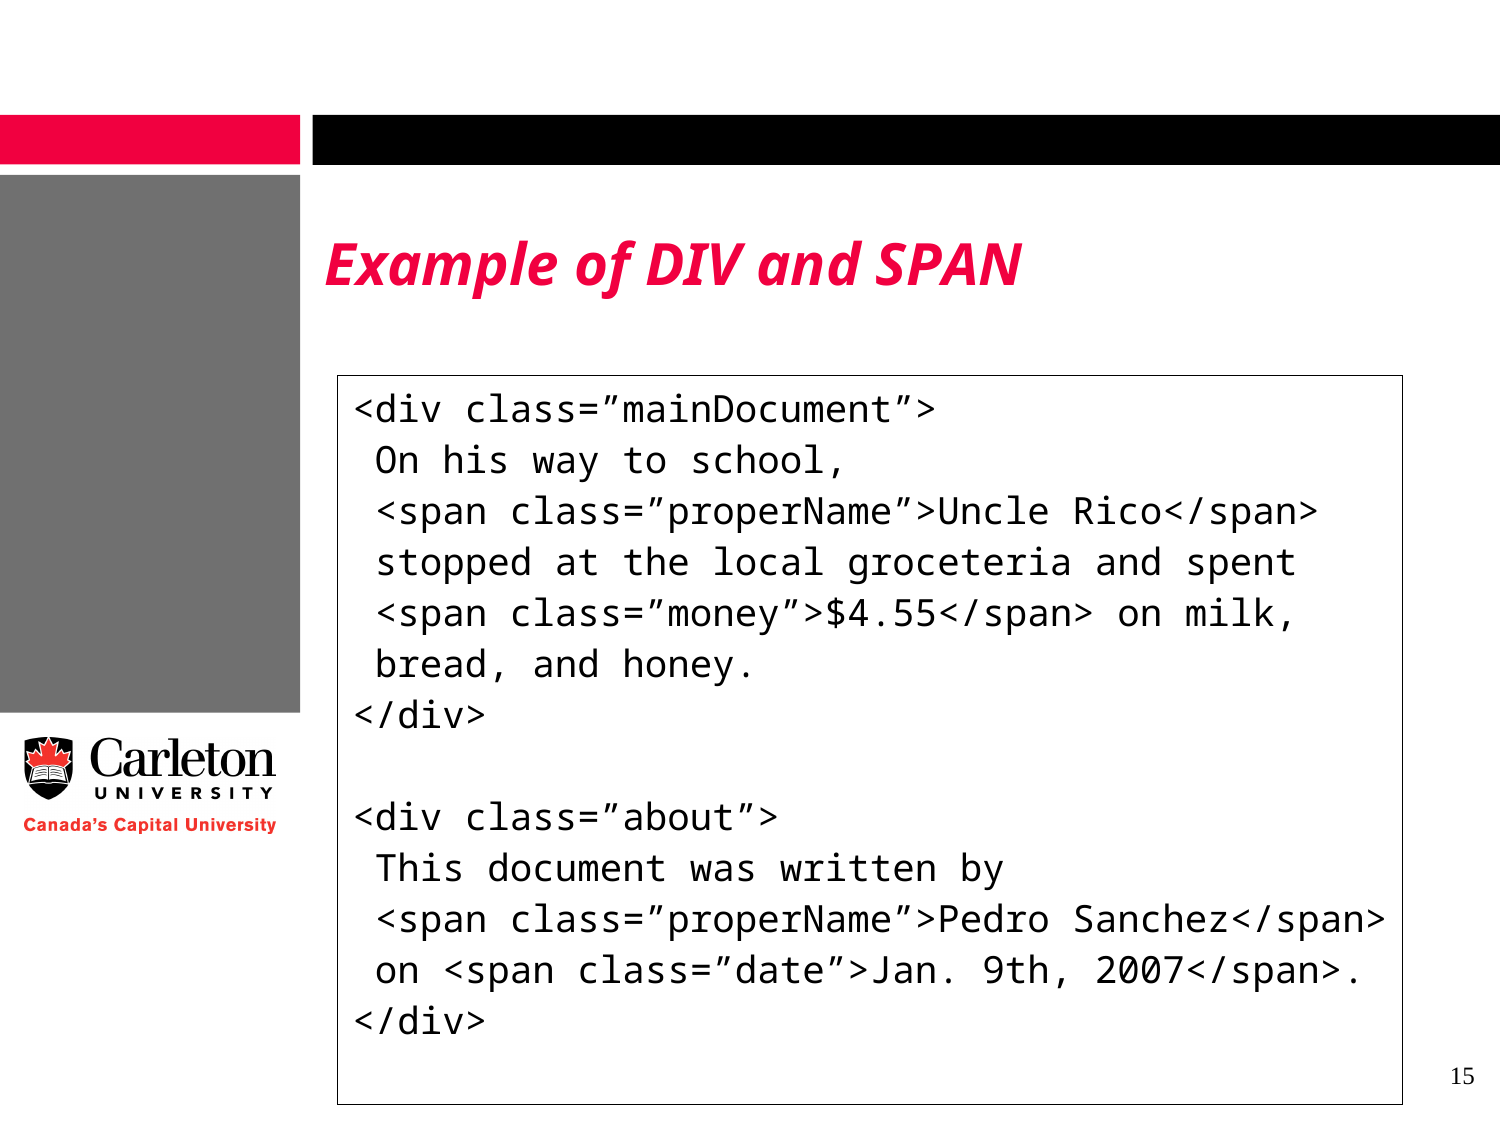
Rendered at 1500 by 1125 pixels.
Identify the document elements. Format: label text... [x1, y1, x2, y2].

picture [24, 737, 276, 834]
title Example of DIV and SPAN [324, 187, 1450, 338]
text_box <div class=”mainDocument”> On his way to school, <span class=”properName”>Uncle Rico</span> stopped at the local groceteria and spent <span class=”money”>$4.55</span> on milk, bread, and honey. </div> <div class=”about”> This document was written by <span class=”properName”>Pedro Sanchez</span> on <span class=”date”>Jan. 9th, 2007</span>. </div> [337, 375, 1403, 1024]
